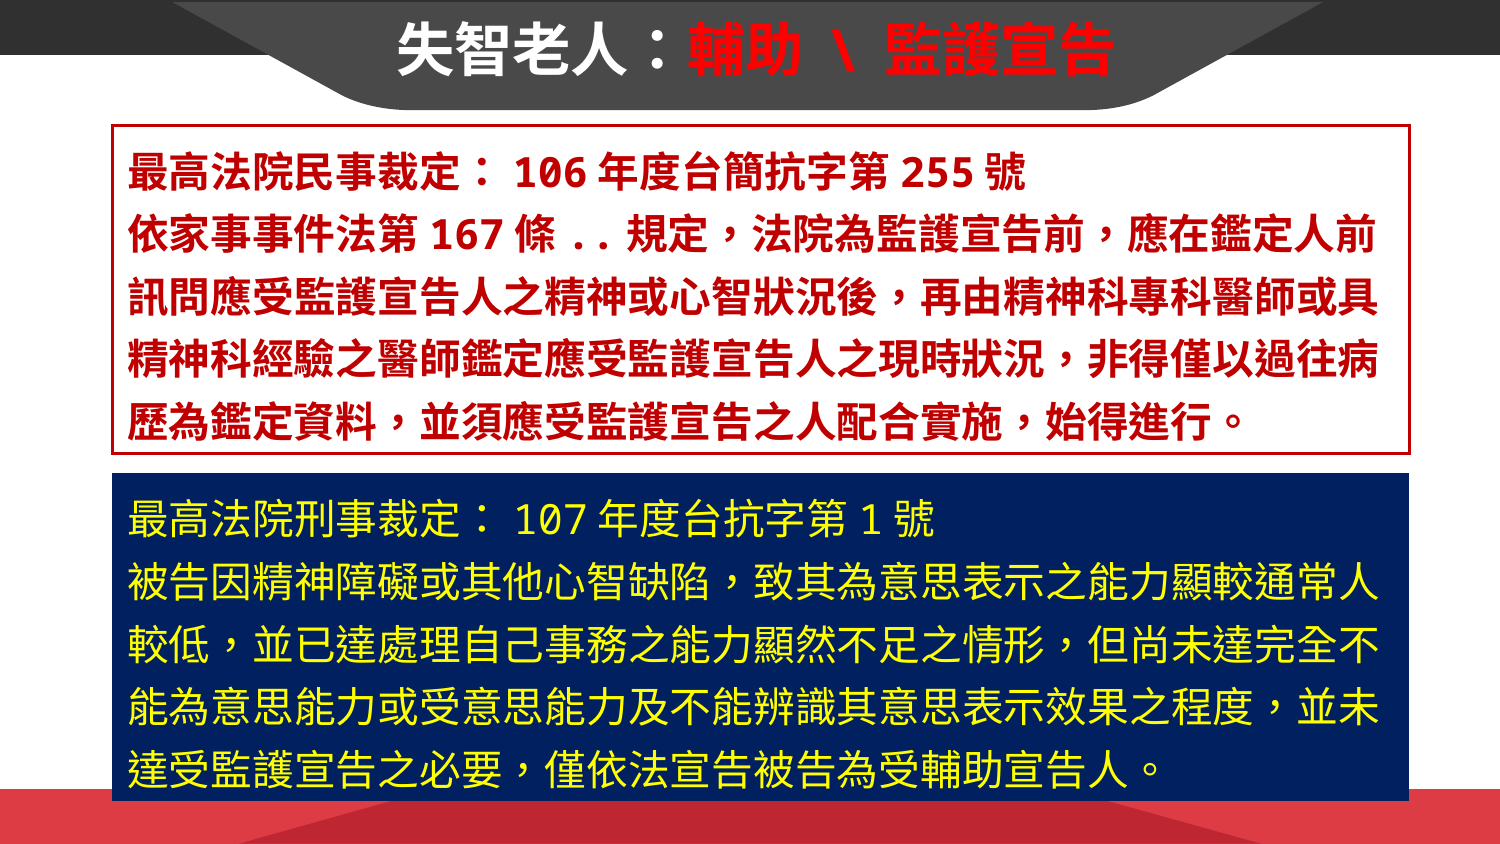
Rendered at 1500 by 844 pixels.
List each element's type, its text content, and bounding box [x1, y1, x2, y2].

text_box [0, 789, 1500, 844]
text_box [0, 0, 1500, 111]
text_box 失智老人：輔助 \ 監護宣告 [381, 5, 1251, 92]
text_box 最高法院刑事裁定：107年度台抗字第1號 被告因精神障礙或其他心智缺陷，致其為意思表示之能力顯較通常人較低，並已達處理自己事務之能力顯然不足之情形，但尚未達完全不能為意思能力或受意思能力及不能辨識其意思表示效果之程度，並未達受監護宣告之必要，僅依法宣告被告為受輔助宣告人。 [112, 473, 1409, 801]
text_box 最高法院民事裁定：106年度台簡抗字第255號 依家事事件法第167條..規定，法院為監護宣告前，應在鑑定人前訊問應受監護宣告人之精神或心智狀況後，再由精神科專科醫師或具精神科經驗之醫師鑑定應受監護宣告人之現時狀況，非得僅以過往病歷為鑑定資料，並須應受監護宣告之人配合實施，始得進行。 [112, 126, 1409, 453]
